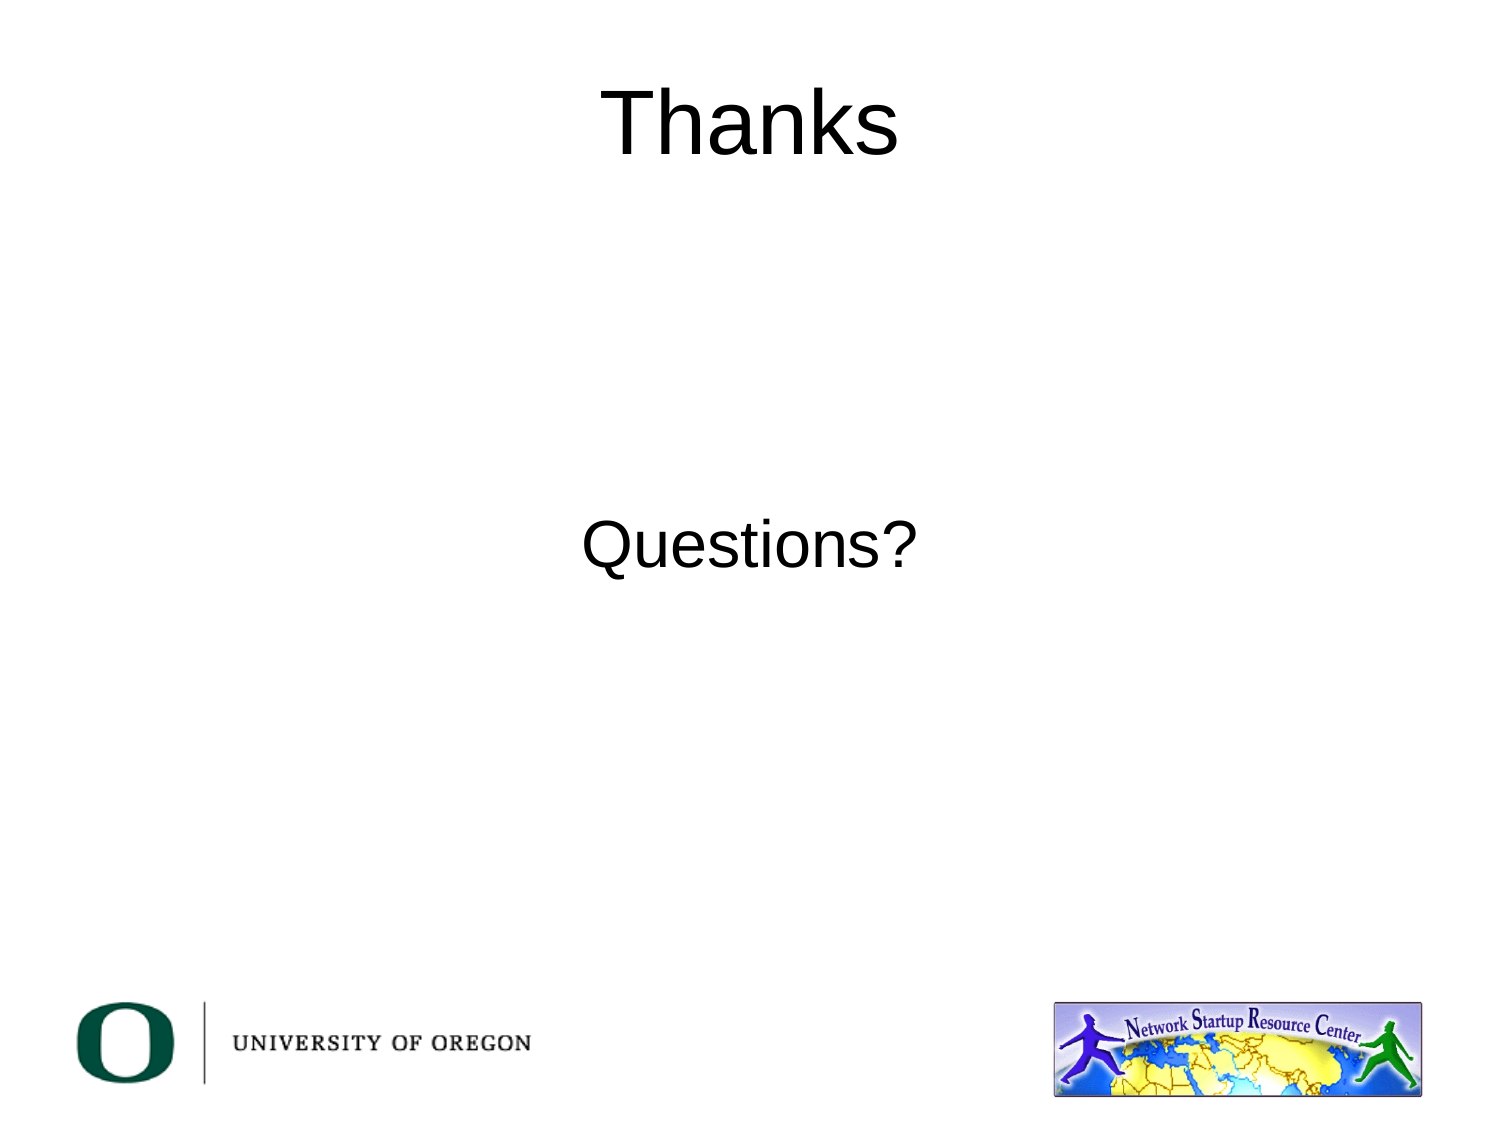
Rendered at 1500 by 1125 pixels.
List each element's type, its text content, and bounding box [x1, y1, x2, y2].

picture [62, 998, 546, 1088]
title Thanks [75, 45, 1426, 201]
picture [1050, 999, 1426, 1100]
list Questions? [75, 224, 1426, 963]
